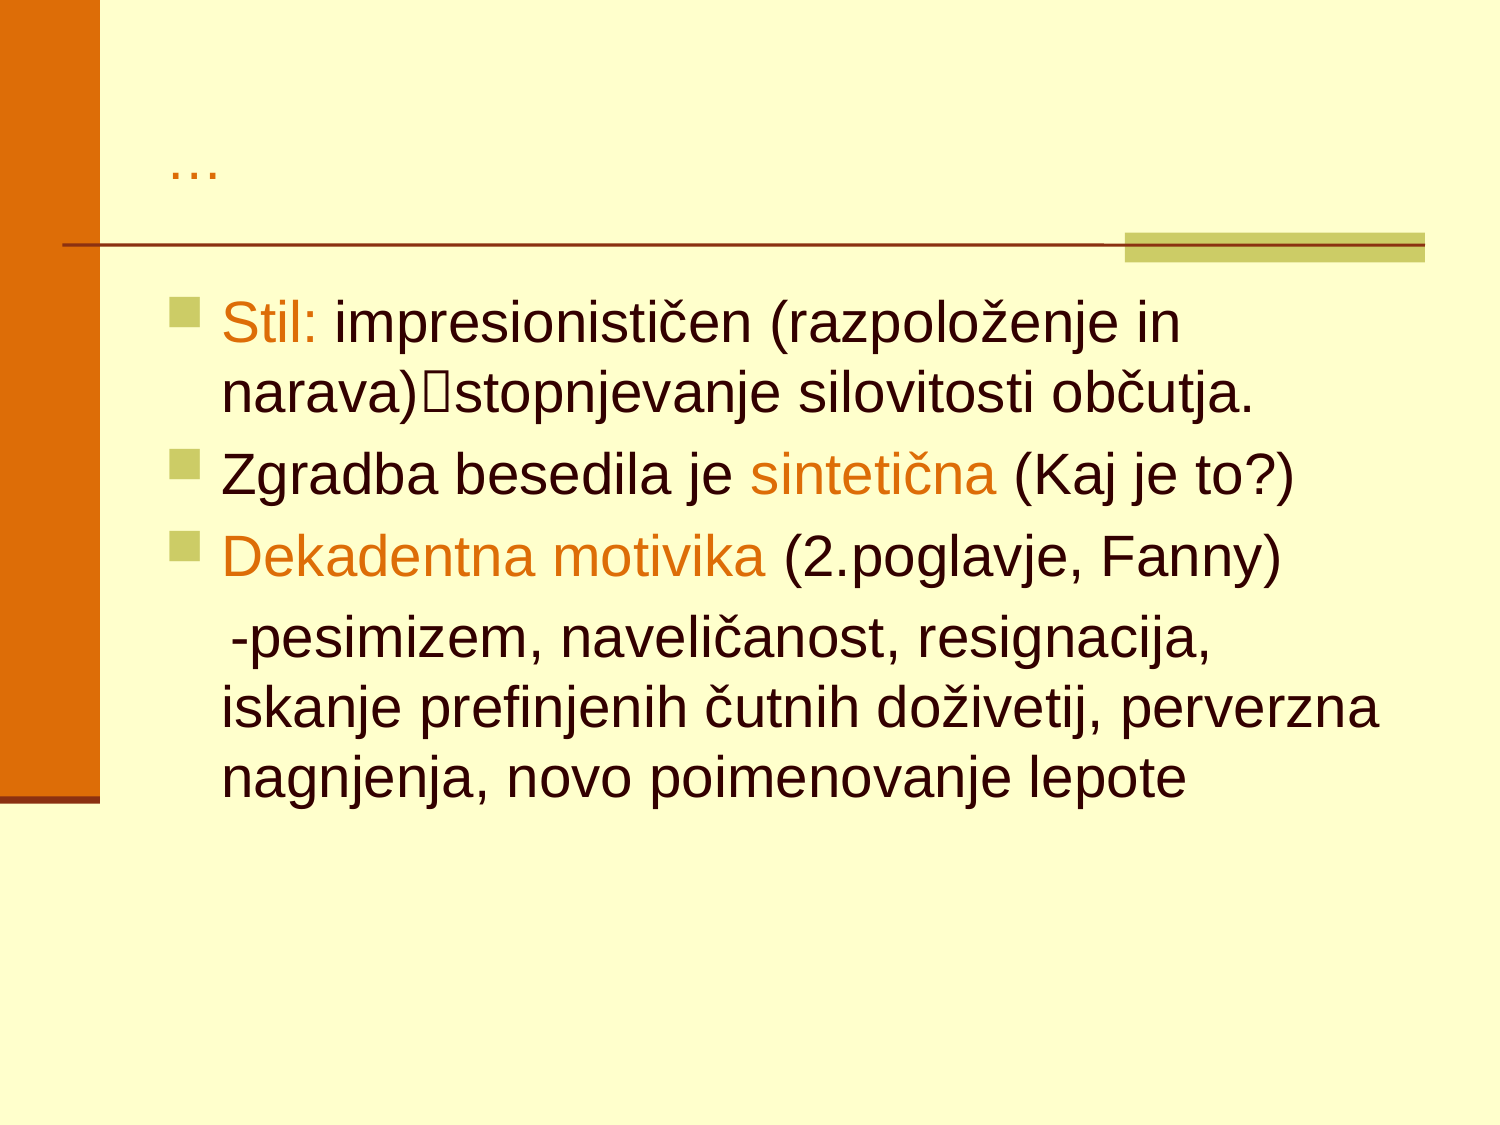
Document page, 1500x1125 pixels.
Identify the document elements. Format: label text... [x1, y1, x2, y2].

list … Stil: impresionističen (razpoloženje in narava)stopnjevanje silovitosti občutja. Zgradba besedila je sintetična (Kaj je to?) Dekadentna motivika (2.poglavje, Fanny) -pesimizem, naveličanost, resignacija, iskanje prefinjenih čutnih doživetij, perverzna nagnjenja, novo poimenovanje lepote [150, 113, 1425, 1006]
